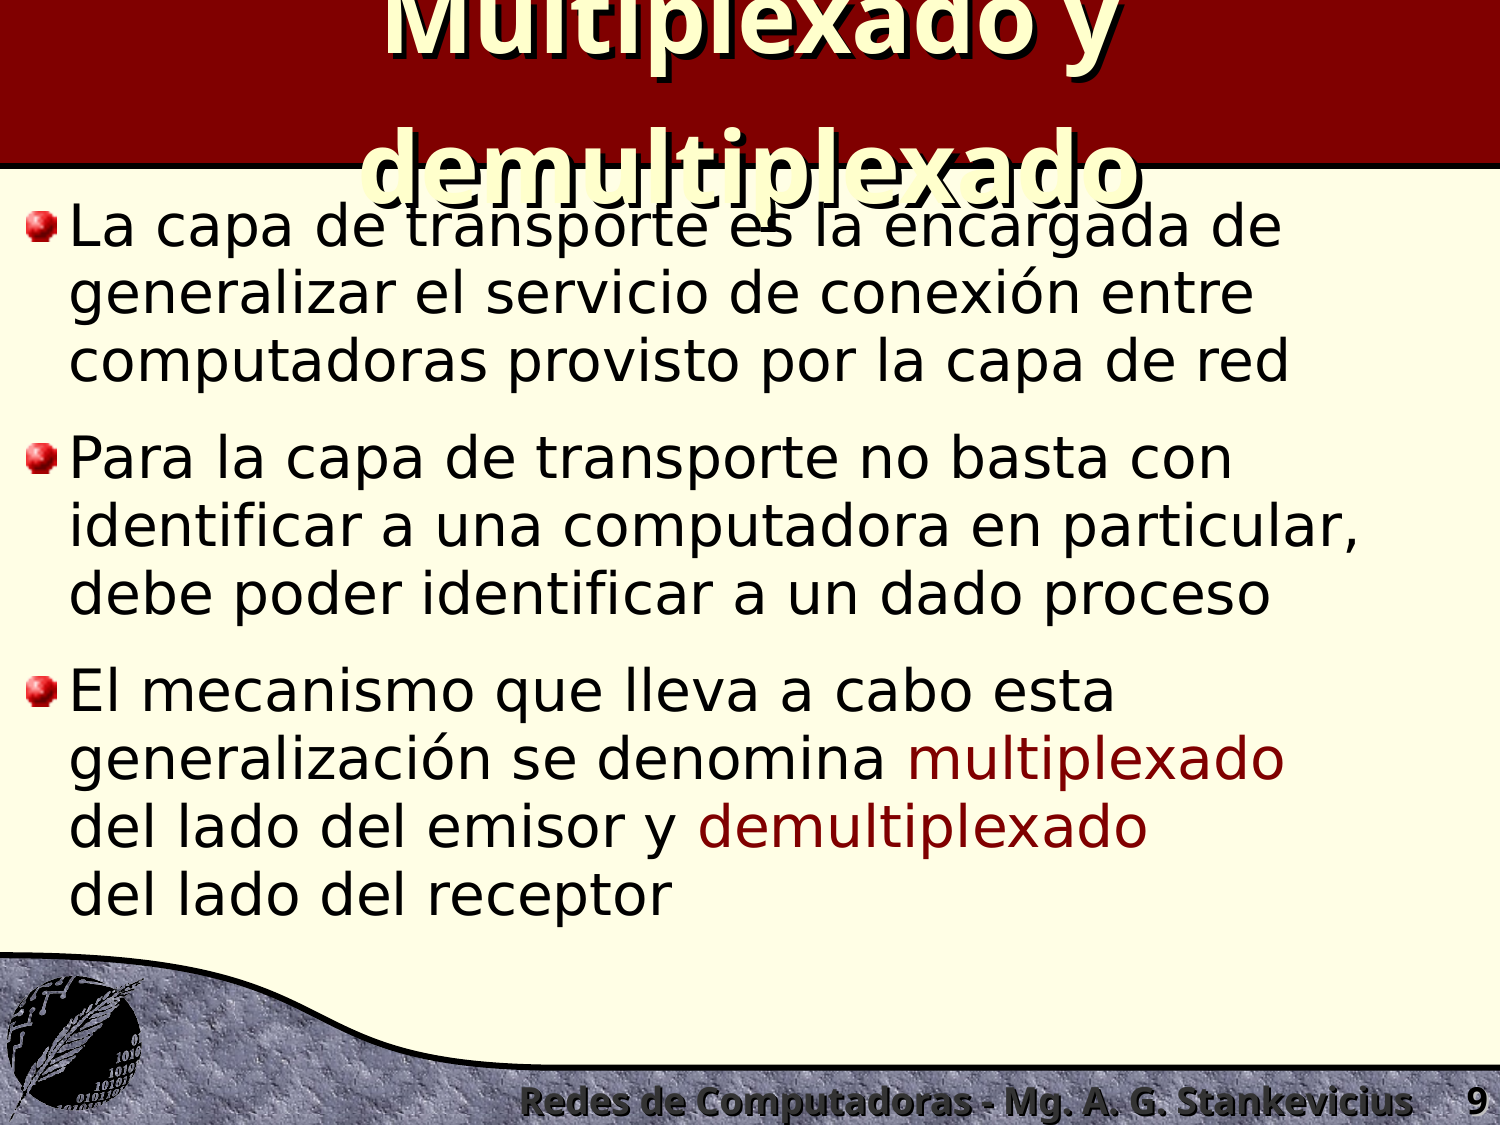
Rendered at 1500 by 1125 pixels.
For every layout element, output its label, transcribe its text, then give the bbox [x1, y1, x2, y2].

title Multiplexado y demultiplexado [15, 5, 1485, 160]
picture [790, 1100, 795, 1110]
picture [1047, 1100, 1054, 1110]
picture [0, 959, 1500, 1125]
list La capa de transporte es la encargada de generalizar el servicio de conexión entre computadoras provisto por la capa de red Para la capa de transporte no basta con identificar a una computadora en particular, debe poder identificar a un dado proceso El mecanismo que lleva a cabo esta generalización se denomina multiplexado del lado del emisor y demultiplexado del lado del receptor [11, 192, 1486, 929]
